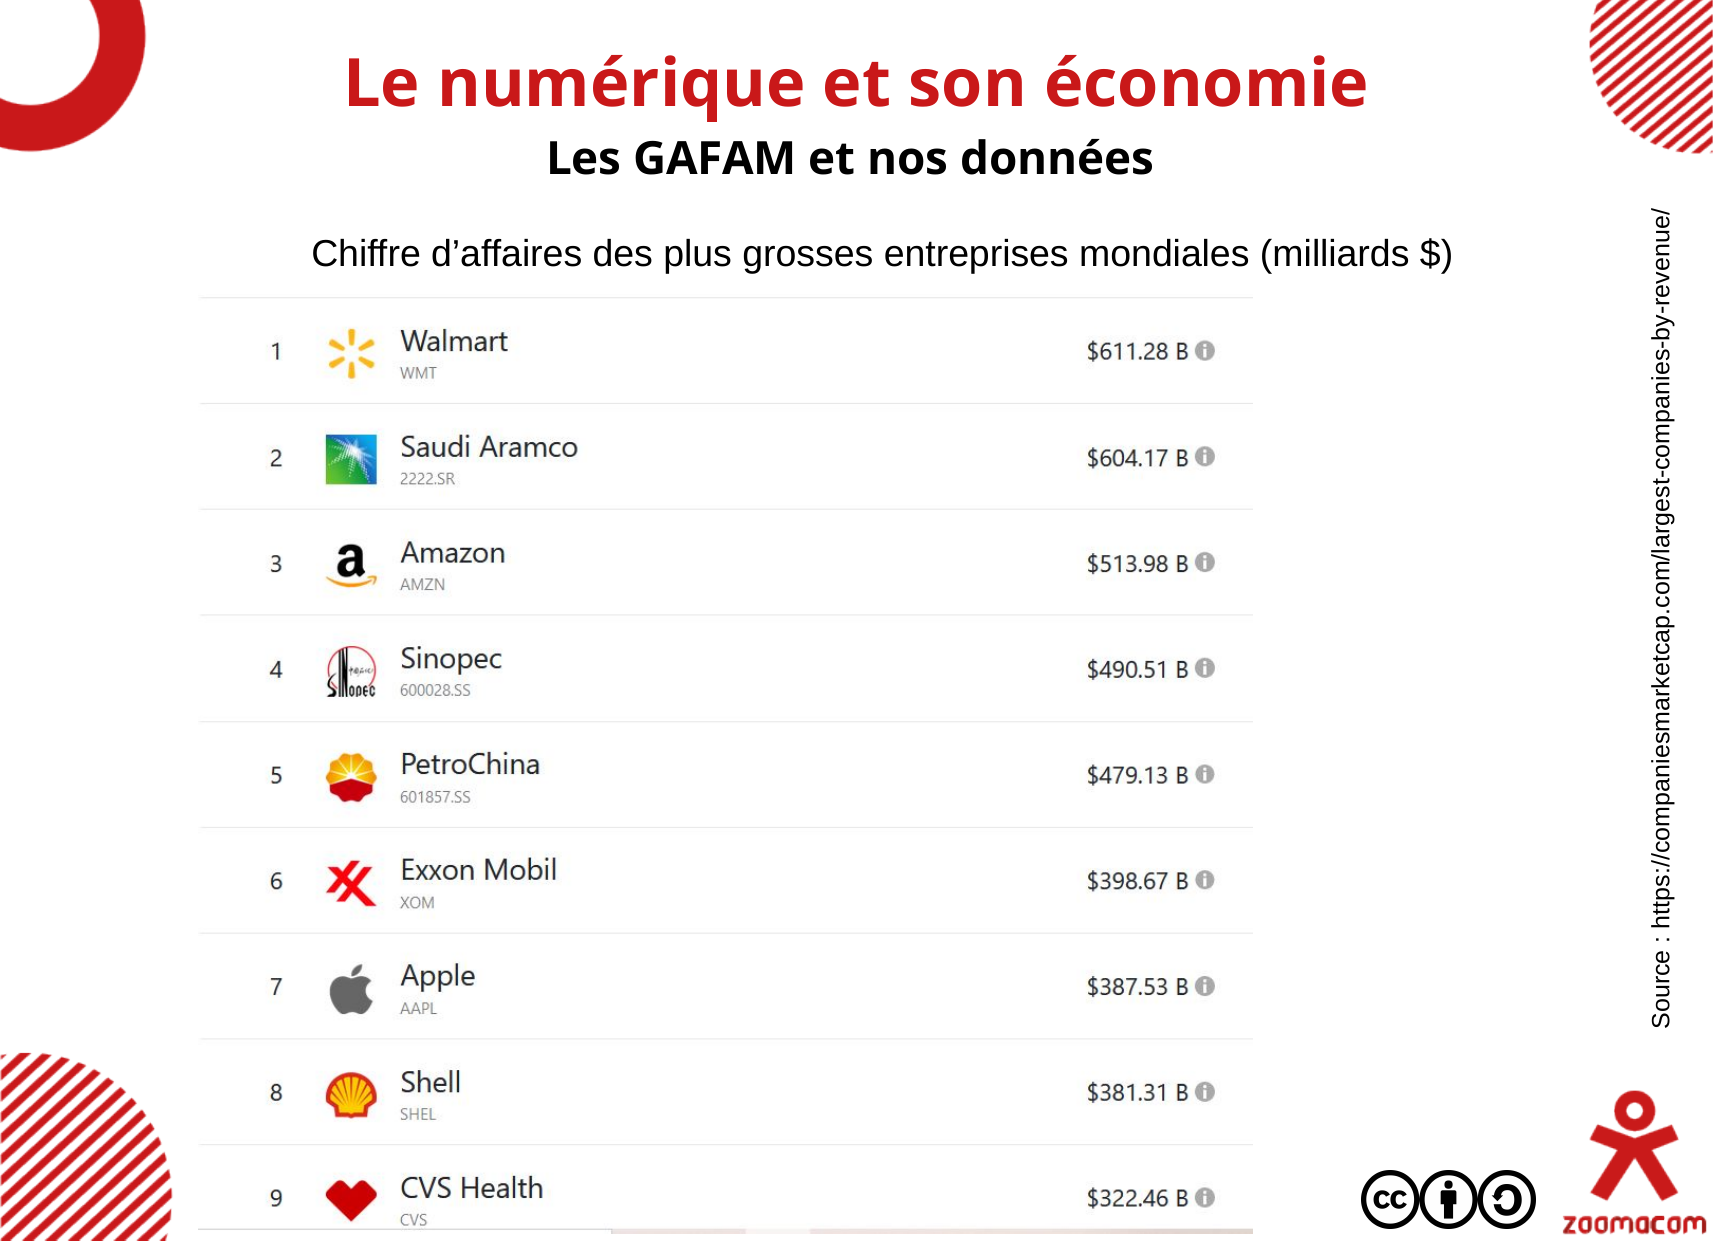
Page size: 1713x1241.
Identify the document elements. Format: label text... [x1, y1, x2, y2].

text_box Chiffre d’affaires des plus grosses entreprises mondiales (milliards $) [296, 225, 1469, 282]
text_box Source : https://companiesmarketcap.com/largest-companies-by-revenue/ [1639, 193, 1683, 1045]
title Le numérique et son économie Les GAFAM et nos données [85, 8, 1628, 216]
picture [0, 0, 1713, 1241]
